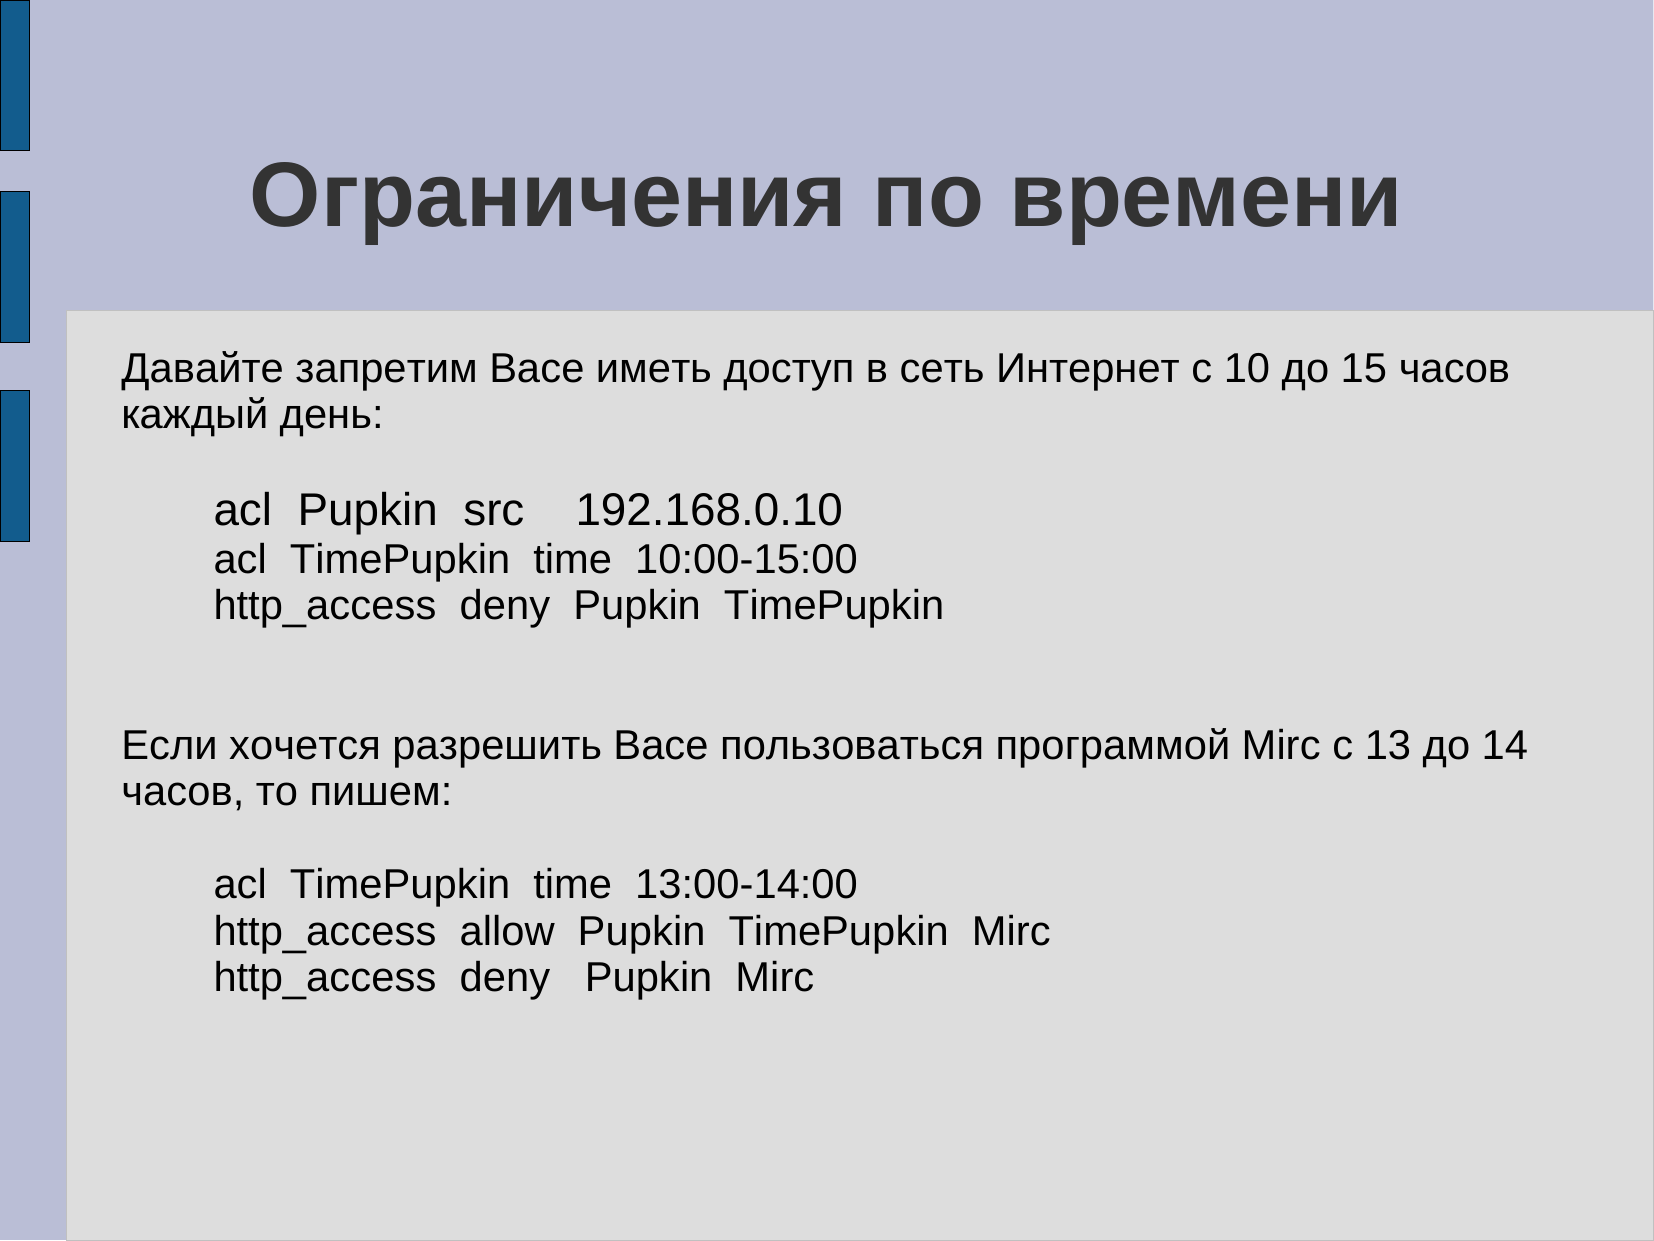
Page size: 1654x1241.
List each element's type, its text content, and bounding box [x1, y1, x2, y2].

list Давайте запретим Васе иметь доступ в сеть Интернет с 10 до 15 часов каждый день: acl Pupkin src 192.168.0.10 acl TimePupkin time 10:00-15:00 http_access deny Pupkin TimePupkin Если хочется разрешить Васе пользоваться программой Mirc с 13 до 14 часов, то пишем: acl TimePupkin time 13:00-14:00 http_access allow Pupkin TimePupkin Mirc http_access deny Pupkin Mirc [121, 344, 1534, 1149]
title Ограничения по времени [121, 98, 1534, 291]
